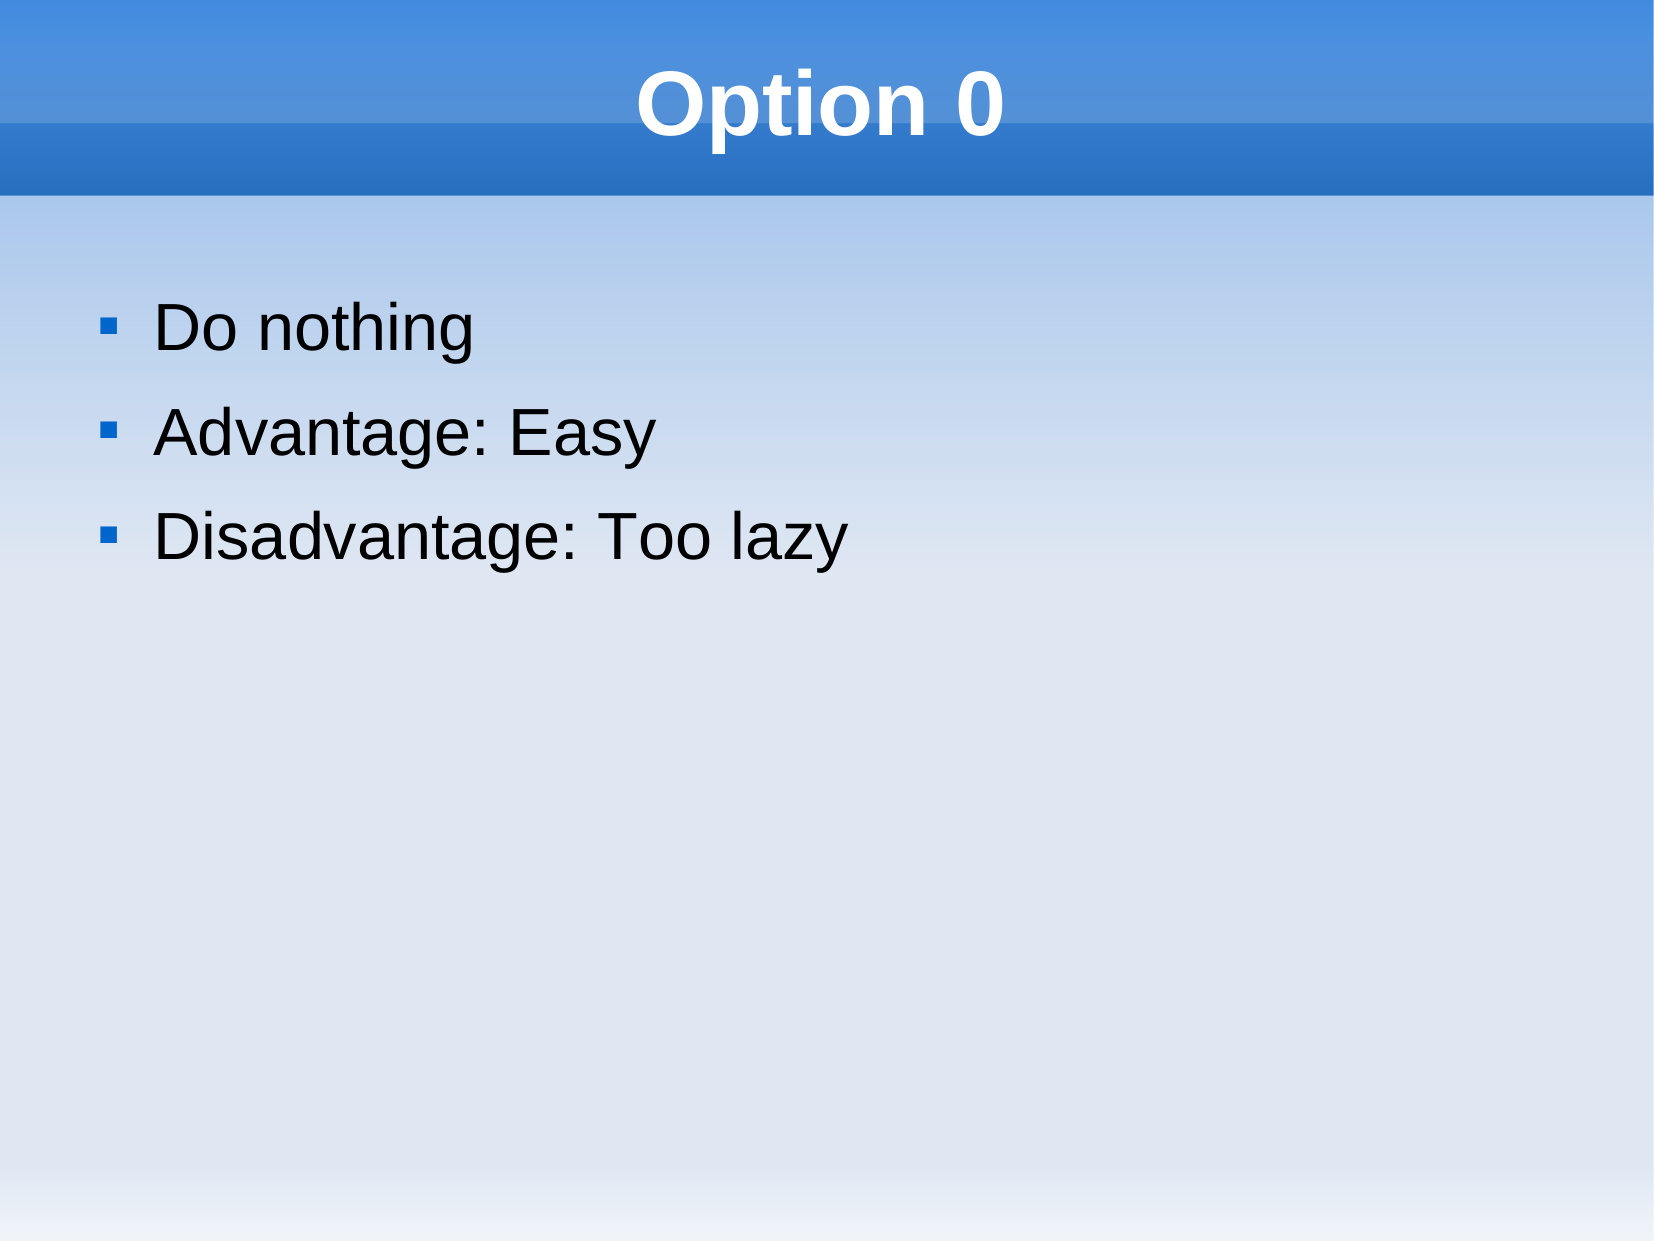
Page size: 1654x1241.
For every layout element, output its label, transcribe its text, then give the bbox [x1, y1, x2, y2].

picture [0, 0, 1654, 1241]
title Option 0 [76, 7, 1565, 200]
list Do nothing Advantage: Easy Disadvantage: Too lazy [82, 290, 1571, 1094]
